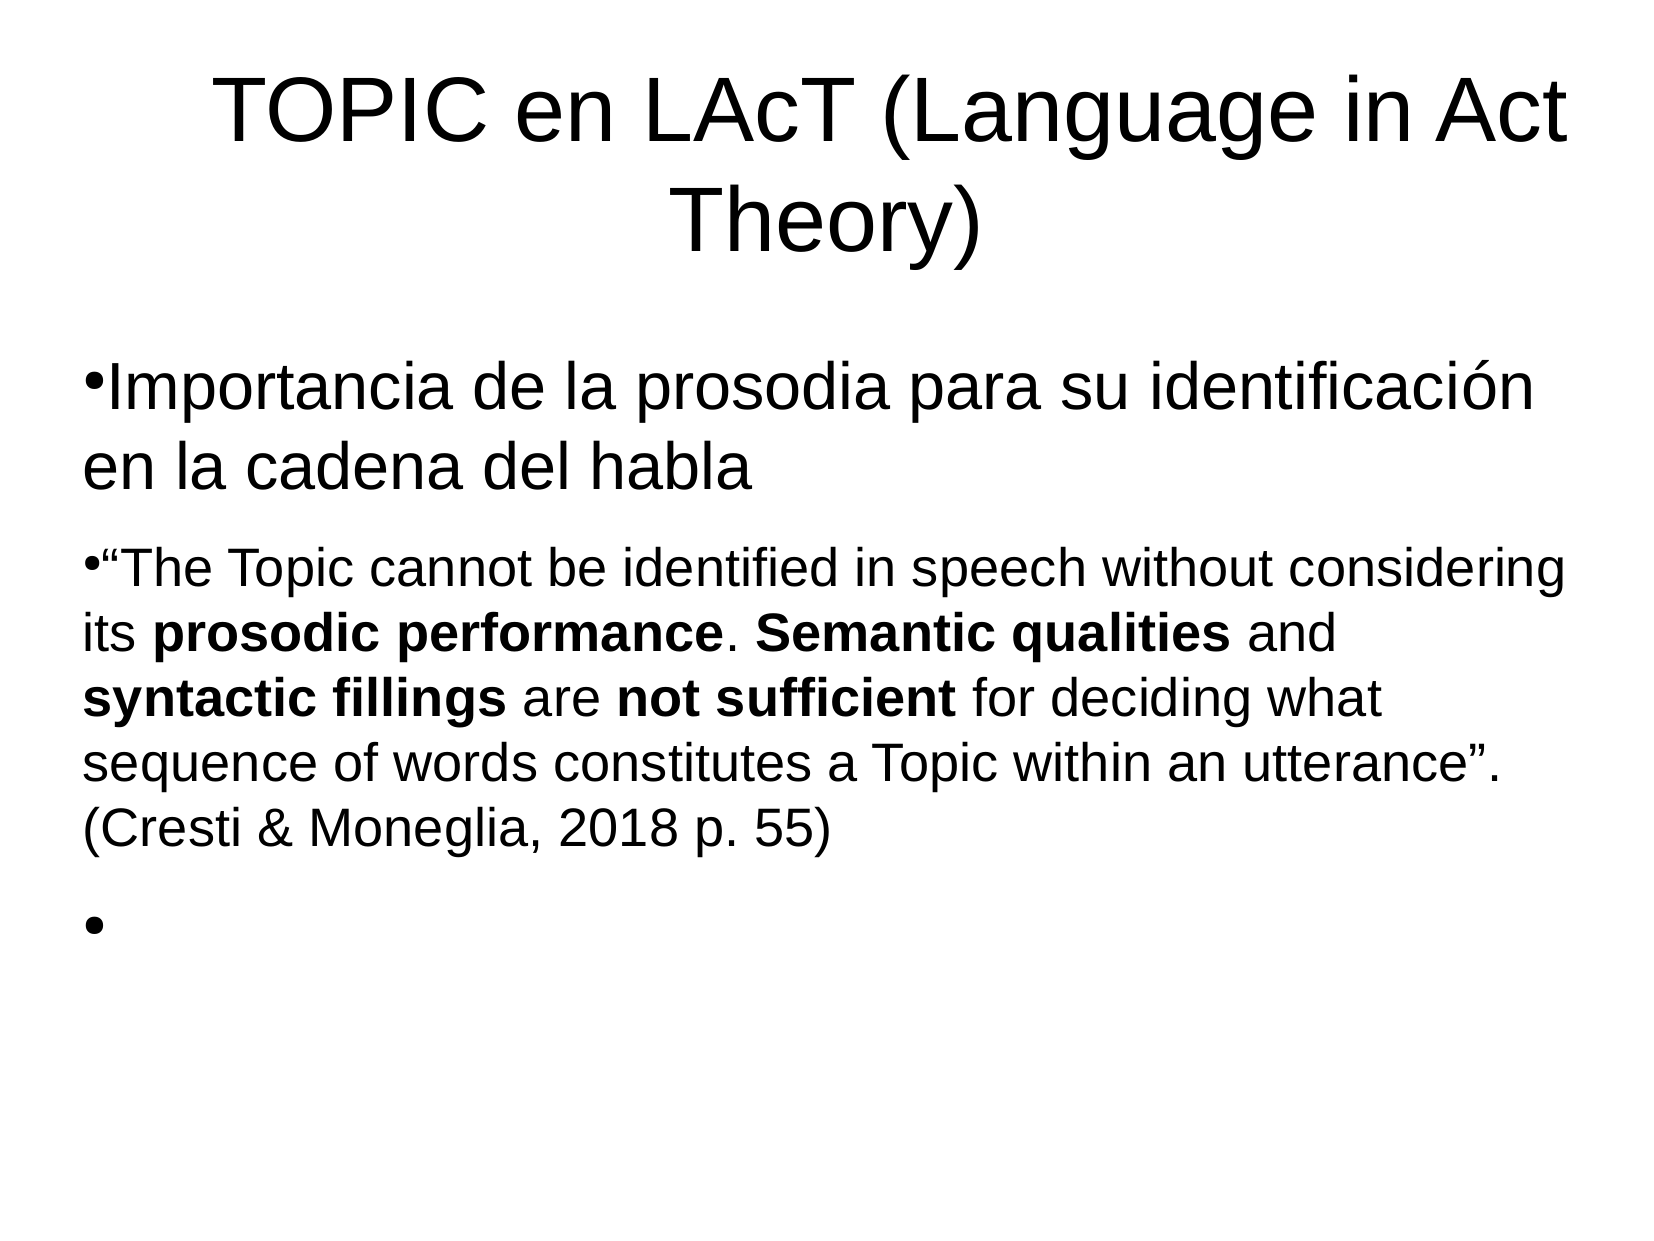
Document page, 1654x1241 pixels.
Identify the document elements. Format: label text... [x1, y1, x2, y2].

list Importancia de la prosodia para su identificación en la cadena del habla “The Topic cannot be identified in speech without considering its prosodic performance. Semantic qualities and syntactic fillings are not sufficient for deciding what sequence of words constitutes a Topic within an utterance”. (Cresti & Moneglia, 2018 p. 55) [82, 342, 1571, 1161]
title TOPIC en LAcT (Language in Act Theory) [82, 49, 1571, 257]
